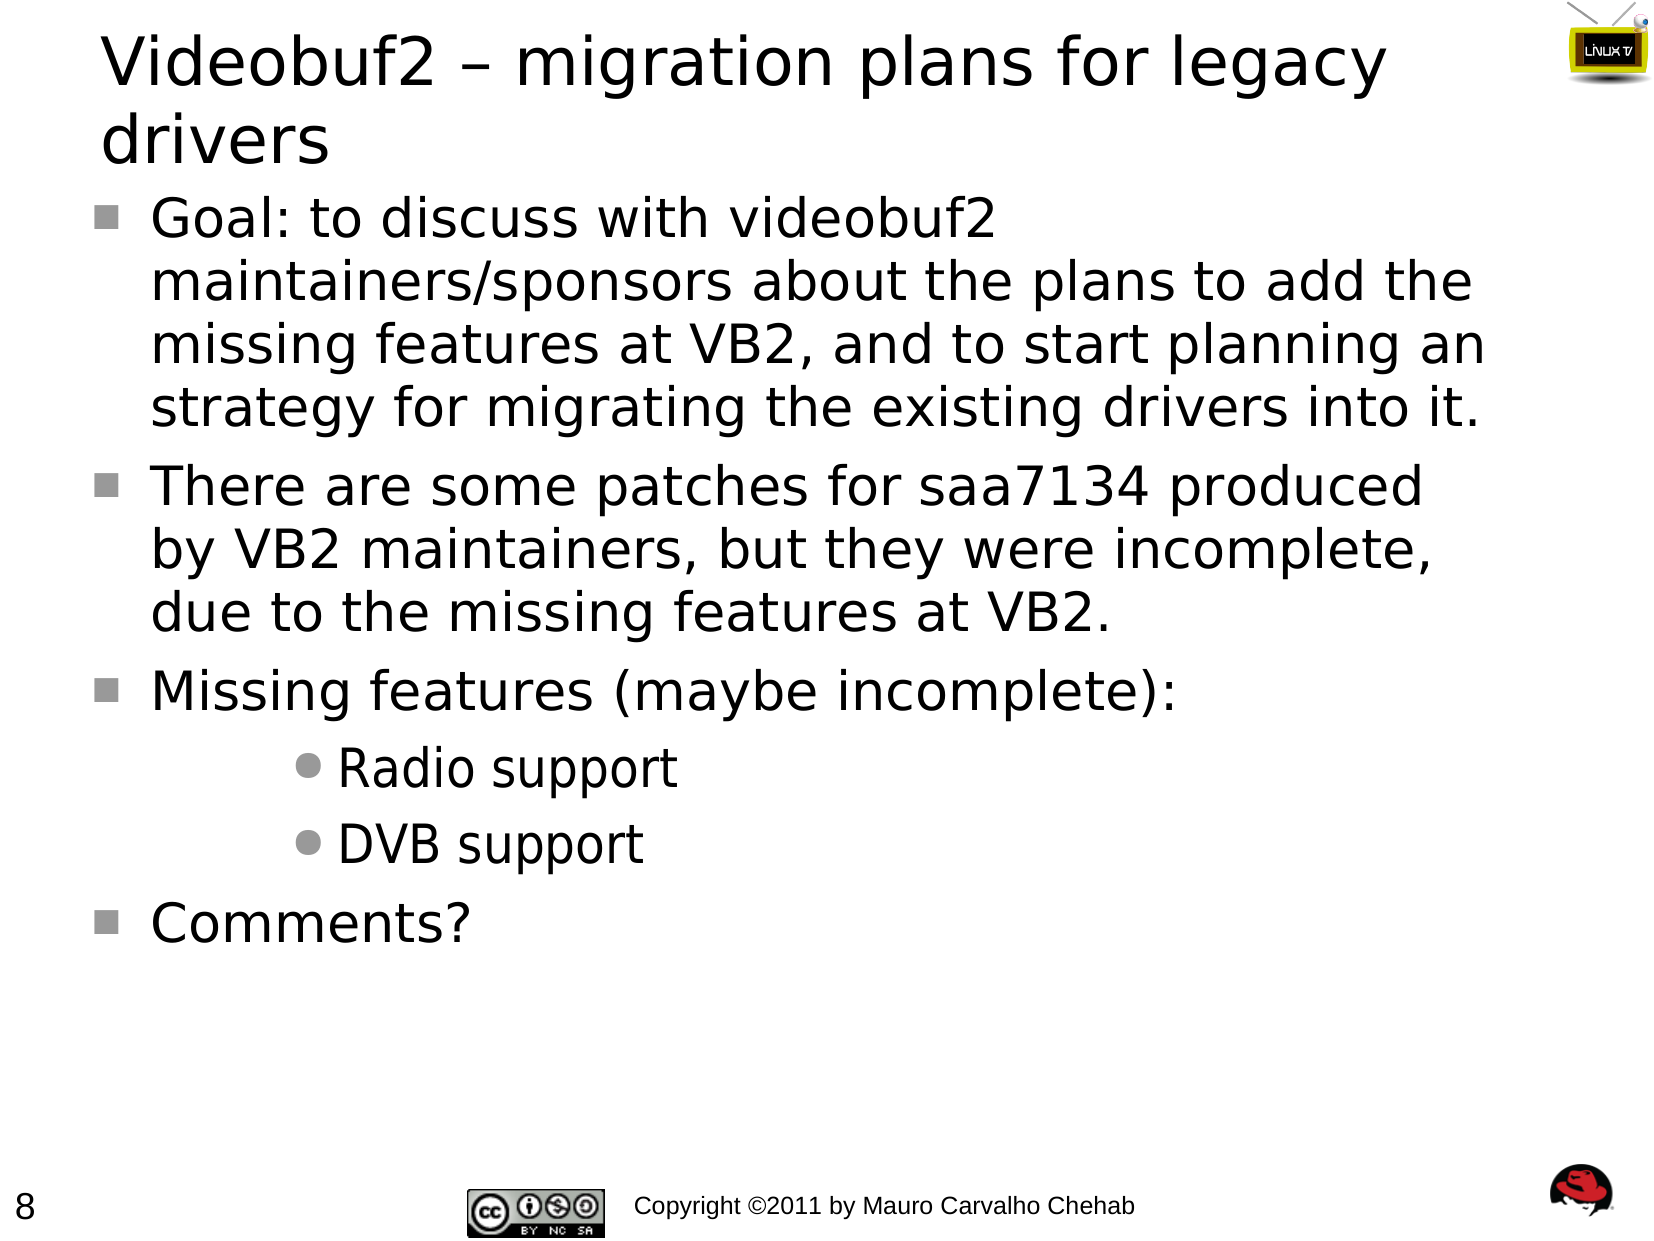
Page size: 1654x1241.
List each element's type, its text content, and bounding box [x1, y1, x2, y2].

picture [1564, 0, 1654, 89]
list Goal: to discuss with videobuf2 maintainers/sponsors about the plans to add the missing features at VB2, and to start planning an strategy for migrating the existing drivers into it. There are some patches for saa7134 produced by VB2 maintainers, but they were incomplete, due to the missing features at VB2. Missing features (maybe incomplete): Radio support DVB support Comments? [94, 187, 1500, 1174]
picture [1549, 1162, 1619, 1224]
title Videobuf2 – migration plans for legacy drivers [100, 23, 1506, 179]
picture [467, 1189, 605, 1238]
